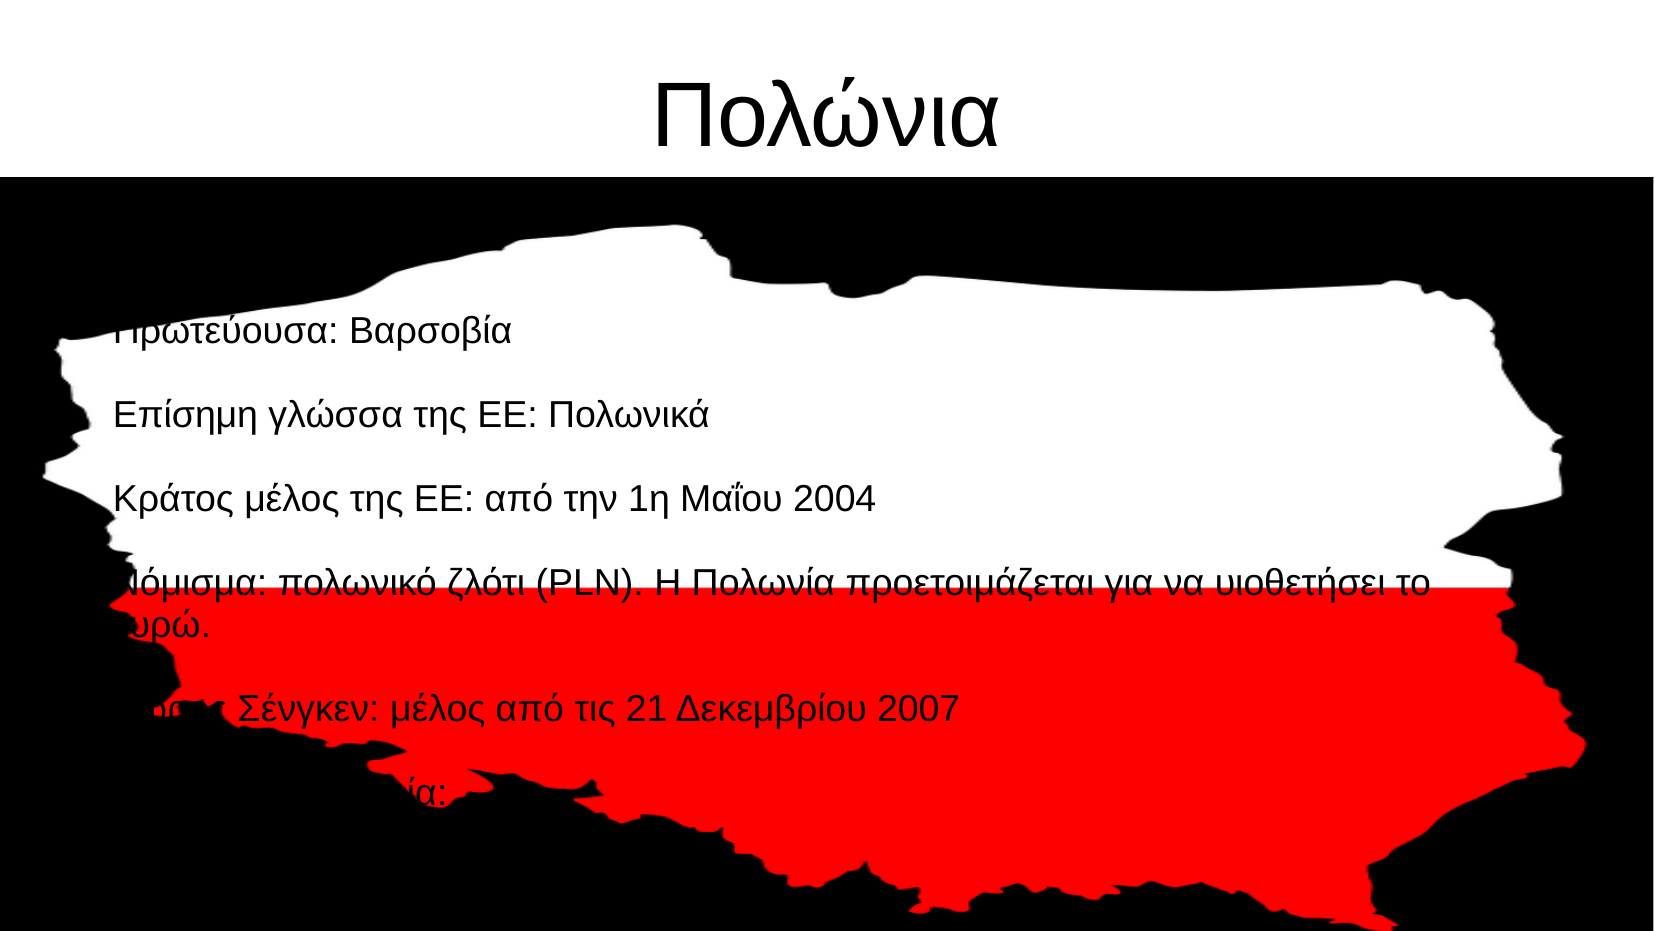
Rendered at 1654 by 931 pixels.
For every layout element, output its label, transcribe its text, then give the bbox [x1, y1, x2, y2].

text_box Πρωτεύουσα: Βαρσοβία Επίσημη γλώσσα της ΕΕ: Πολωνικά Κράτος μέλος της ΕΕ: από την 1η Μαΐου 2004 Νόμισμα: πολωνικό ζλότι (PLN). Η Πολωνία προετοιμάζεται για να υιοθετήσει το ευρώ. Χώρος Σένγκεν: μέλος από τις 21 Δεκεμβρίου 2007 Αριθμητικά στοιχεία: Έκταση: 311 928 km2 Πληθυσμός: 36 620 970 (2024) [98, 302, 1506, 931]
title Πολώνια [82, 37, 1571, 177]
picture [0, 177, 1654, 931]
